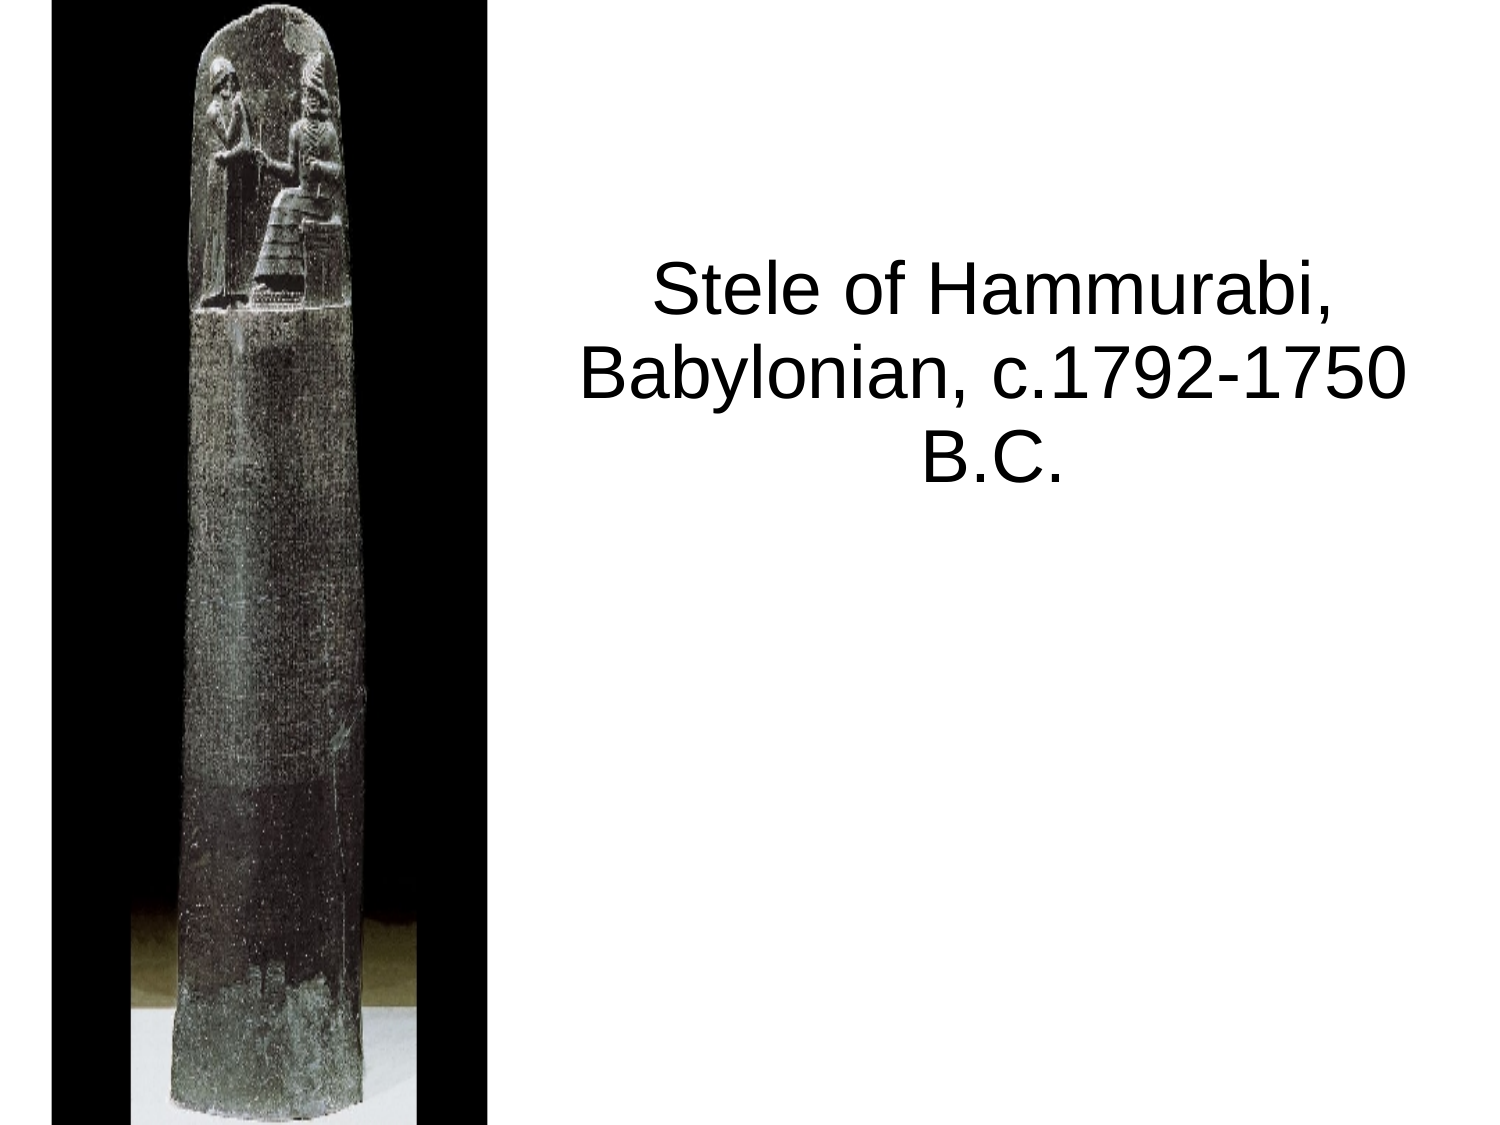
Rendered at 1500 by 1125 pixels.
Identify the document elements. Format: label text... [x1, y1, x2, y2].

picture [51, 0, 488, 1125]
title Stele of Hammurabi, Babylonian, c.1792-1750 B.C. [562, 45, 1425, 701]
